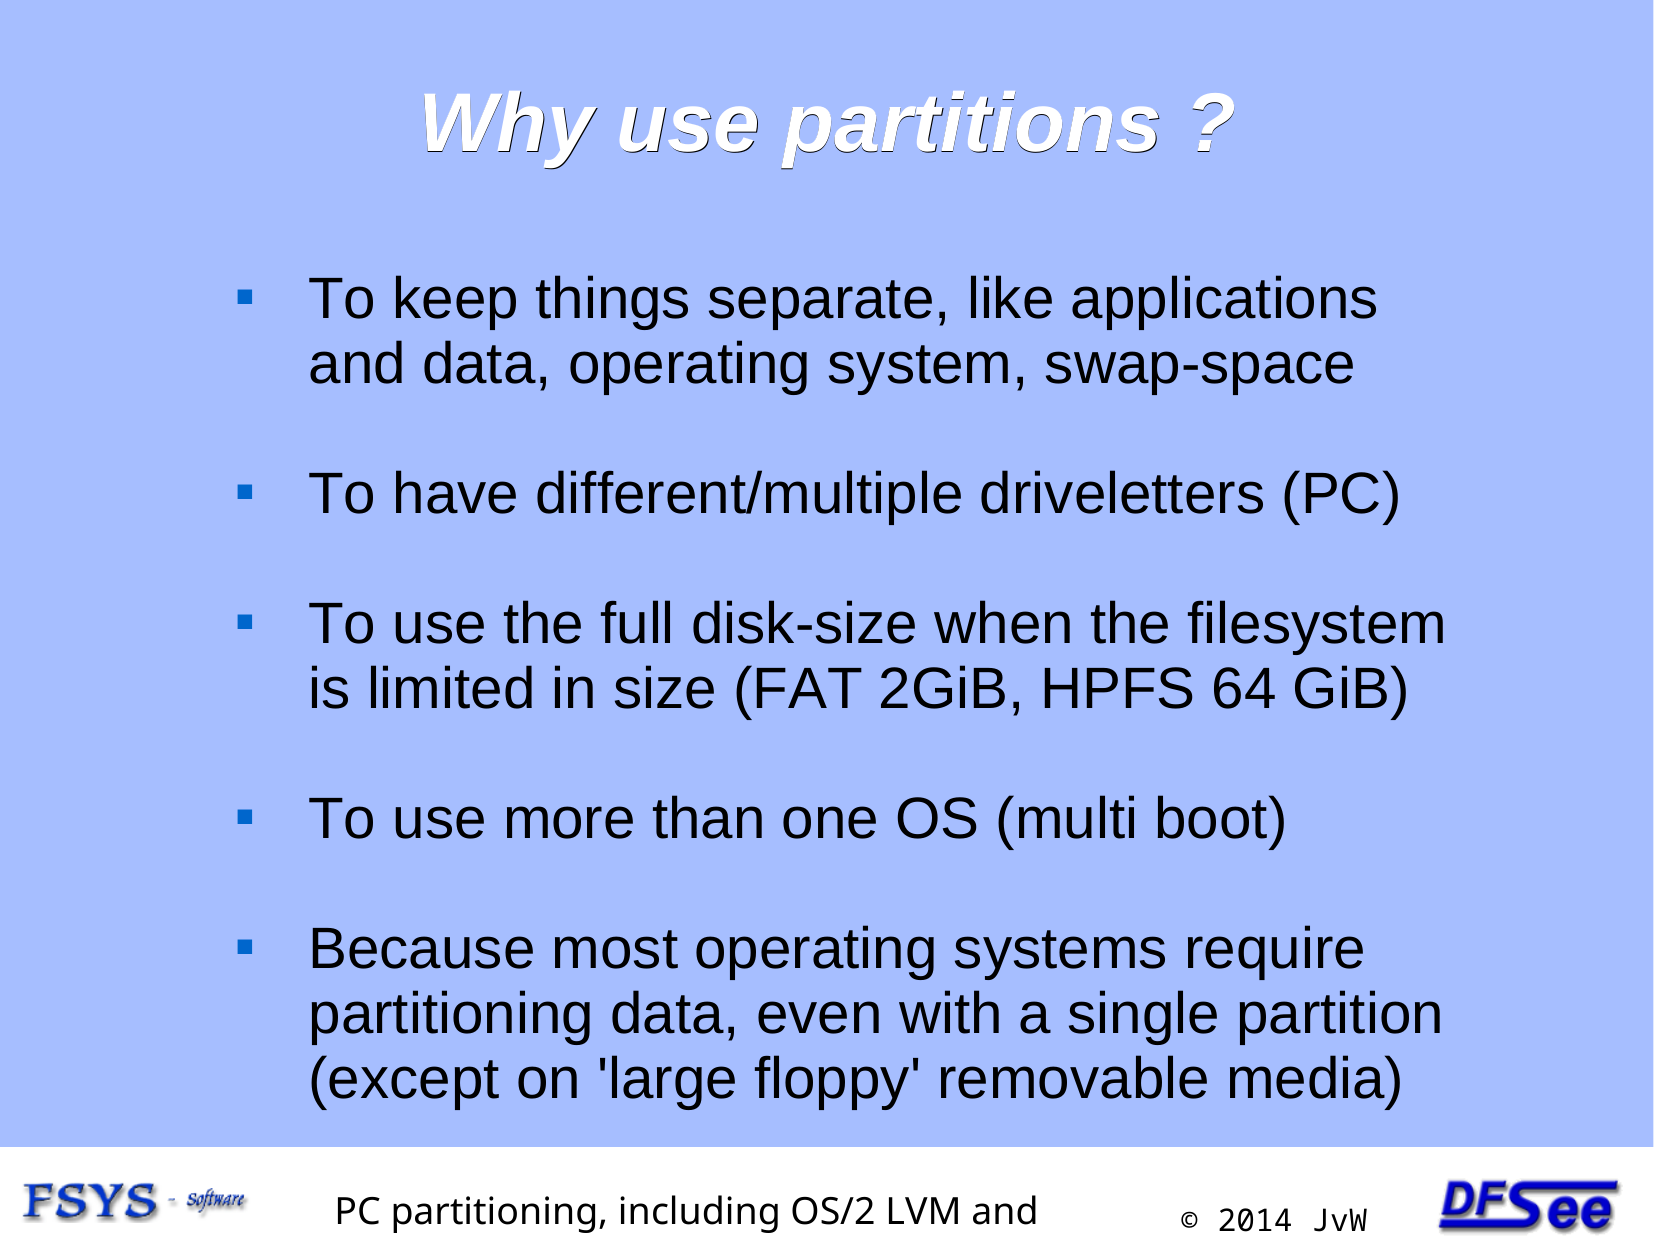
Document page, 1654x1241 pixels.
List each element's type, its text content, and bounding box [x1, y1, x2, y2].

picture [1434, 1177, 1623, 1241]
title Why use partitions ? [121, 19, 1534, 227]
list To keep things separate, like applications and data, operating system, swap-space To have different/multiple driveletters (PC) To use the full disk-size when the filesystem is limited in size (FAT 2GiB, HPFS 64 GiB) To use more than one OS (multi boot) Because most operating systems require partitioning data, even with a single partition (except on 'large floppy' removable media) [178, 265, 1570, 1147]
picture [18, 1178, 254, 1223]
